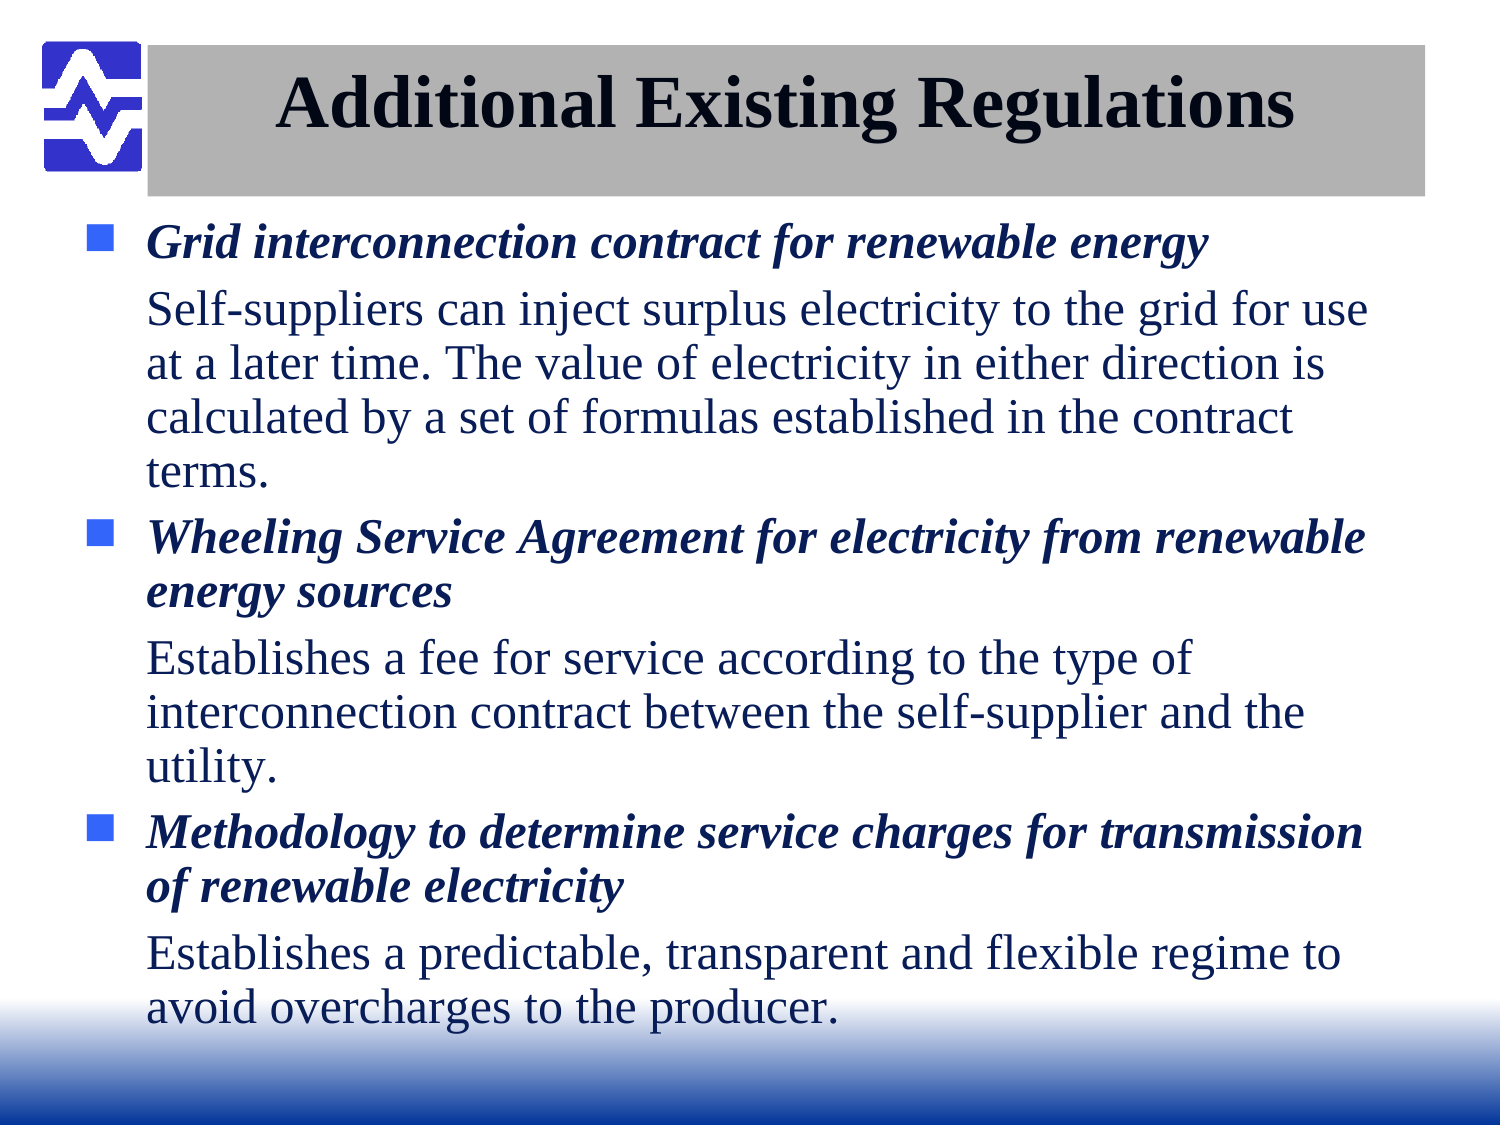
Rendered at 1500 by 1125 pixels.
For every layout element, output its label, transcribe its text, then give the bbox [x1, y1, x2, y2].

title Additional Existing Regulations [147, 45, 1426, 197]
list Grid interconnection contract for renewable energy Self-suppliers can inject surplus electricity to the grid for use at a later time. The value of electricity in either direction is calculated by a set of formulas established in the contract terms. Wheeling Service Agreement for electricity from renewable energy sources Establishes a fee for service according to the type of interconnection contract between the self-supplier and the utility. Methodology to determine service charges for transmission of renewable electricity Establishes a predictable, transparent and flexible regime to avoid overcharges to the producer. [75, 207, 1426, 1059]
